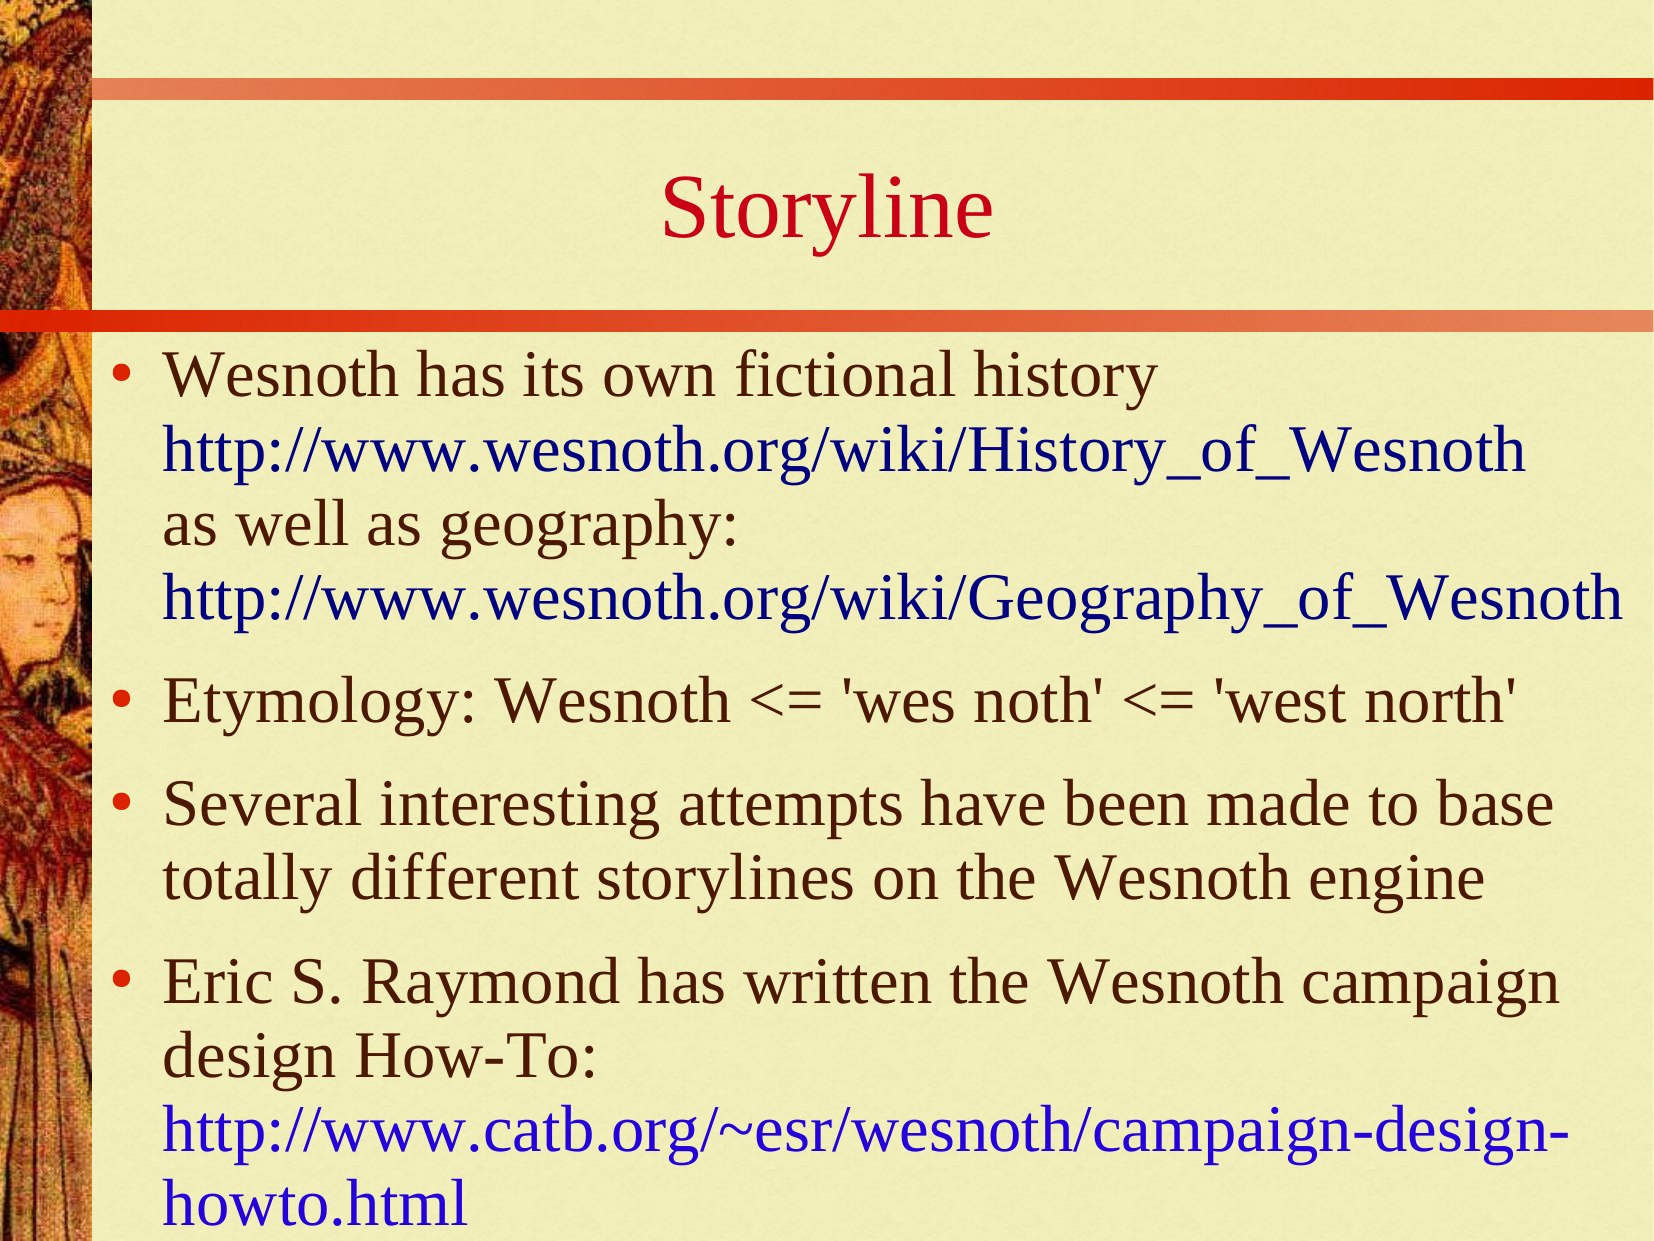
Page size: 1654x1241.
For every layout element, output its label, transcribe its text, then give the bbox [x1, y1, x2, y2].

picture [0, 0, 1654, 310]
list Wesnoth has its own fictional history http://www.wesnoth.org/wiki/History_of_Wesnoth as well as geography: http://www.wesnoth.org/wiki/Geography_of_Wesnoth Etymology: Wesnoth <= 'wes noth' <= 'west north' Several interesting attempts have been made to base totally different storylines on the Wesnoth engine Eric S. Raymond has written the Wesnoth campaign design How-To: http://www.catb.org/~esr/wesnoth/campaign-design-howto.html [91, 337, 1654, 1240]
title Storyline [121, 102, 1534, 311]
picture [0, 332, 1654, 1241]
